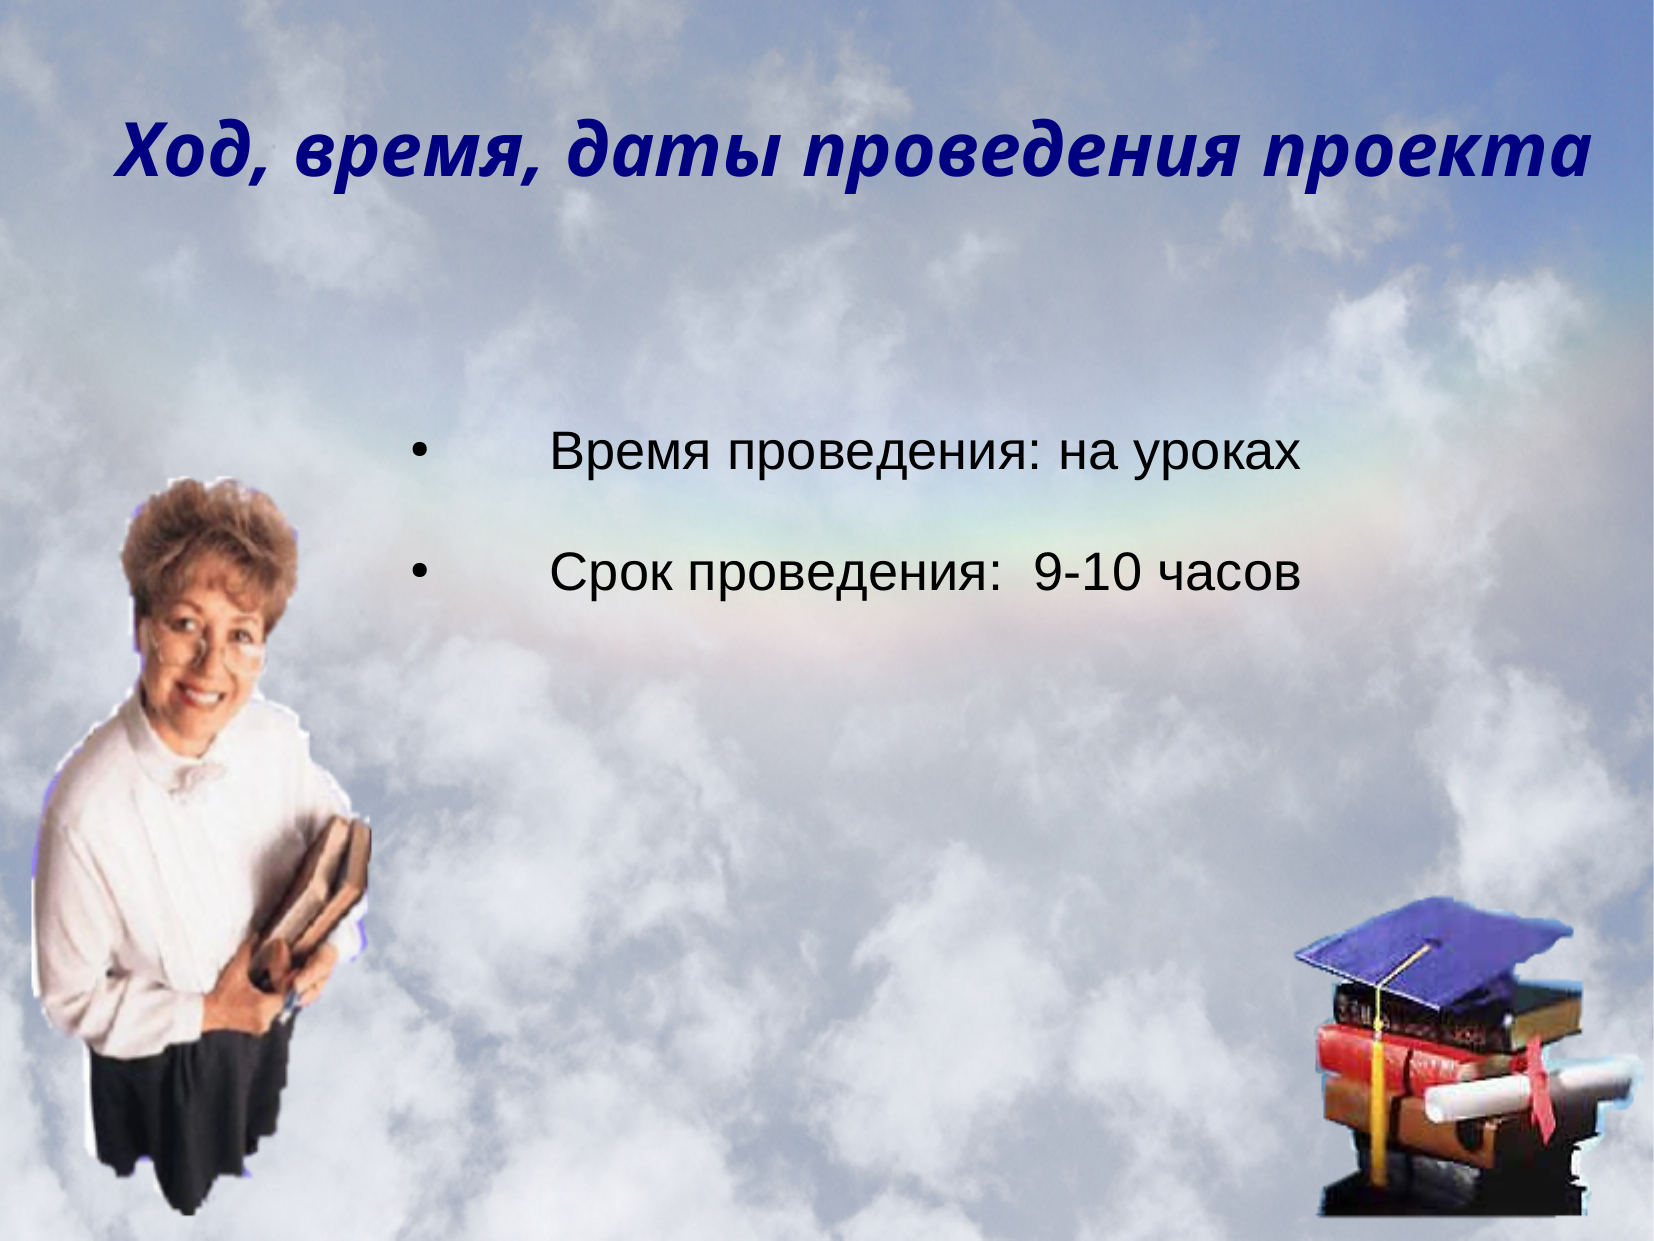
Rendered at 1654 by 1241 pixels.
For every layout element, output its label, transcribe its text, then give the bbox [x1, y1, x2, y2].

picture [0, 0, 1654, 1241]
text_box Ход, время, даты проведения проекта [88, 88, 1625, 284]
text_box Время проведения: на уроках Срок проведения: 9-10 часов [354, 413, 1359, 709]
